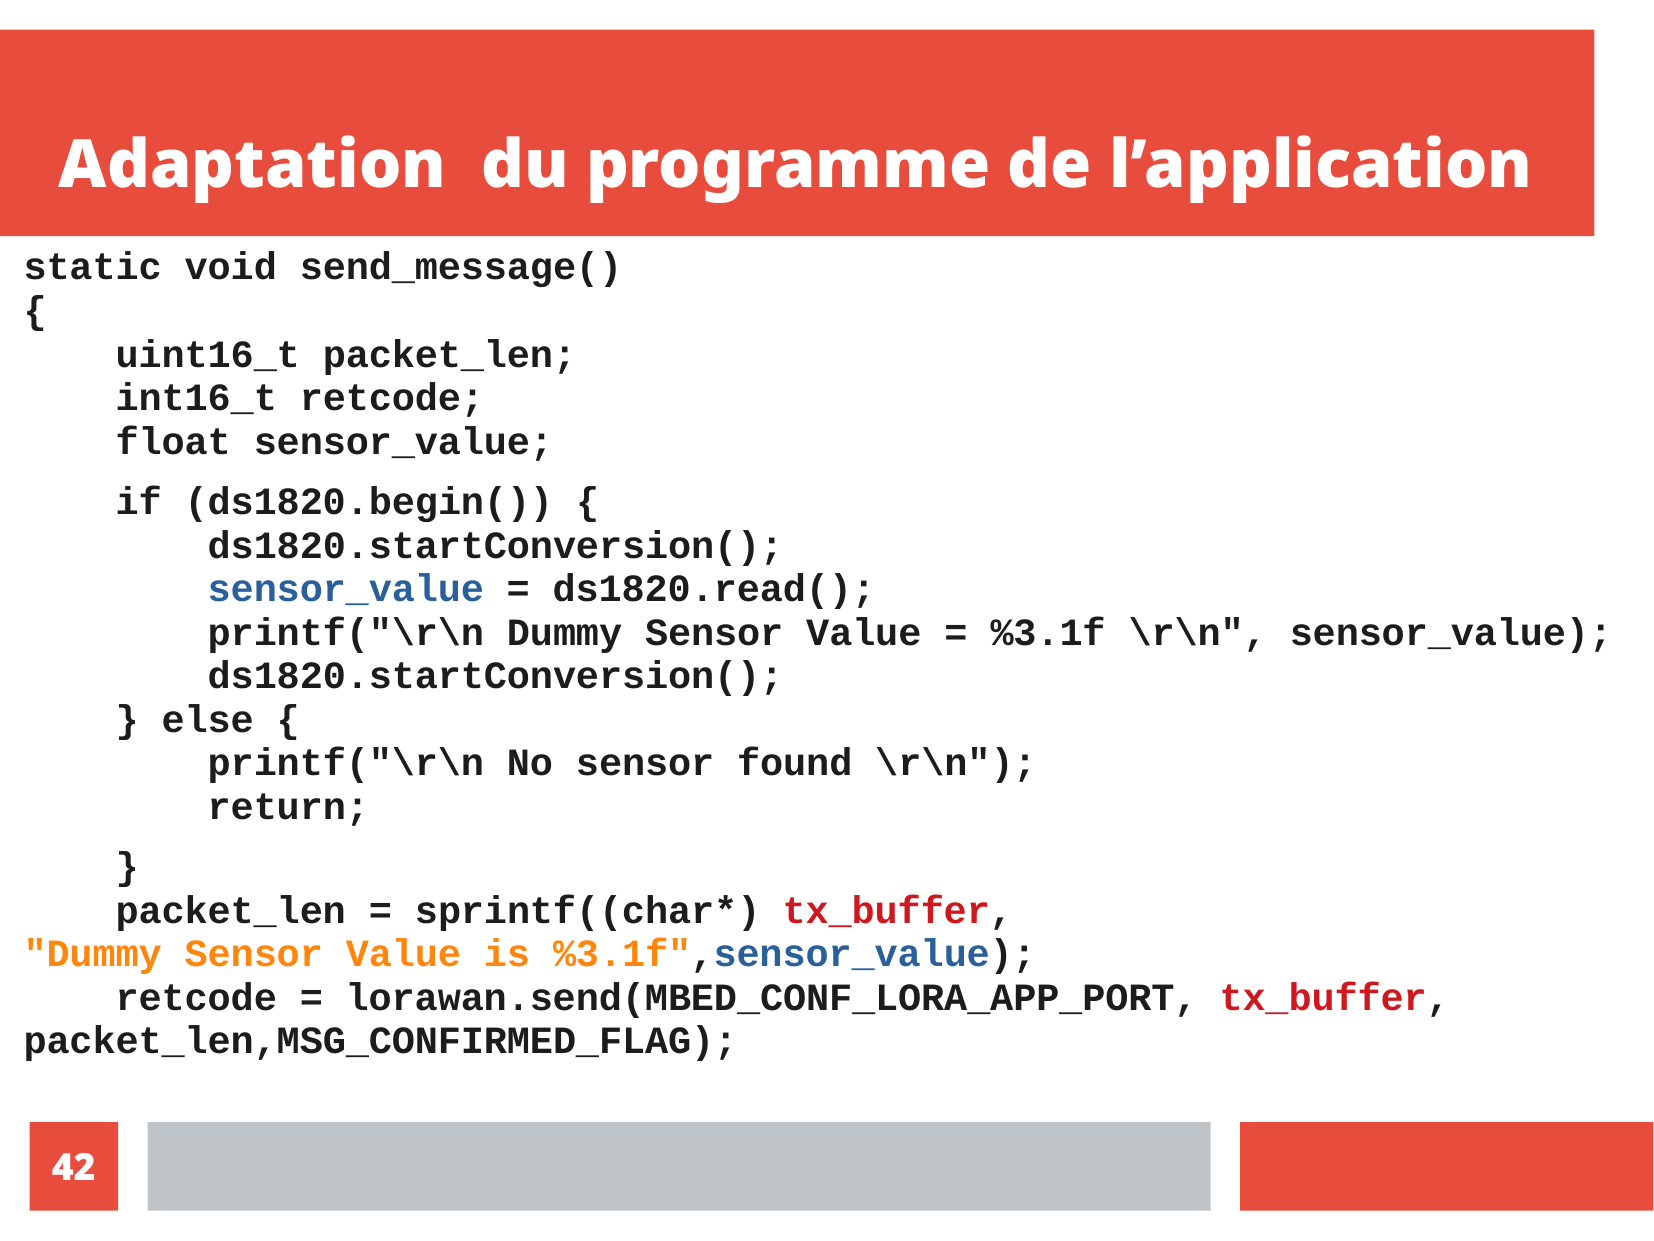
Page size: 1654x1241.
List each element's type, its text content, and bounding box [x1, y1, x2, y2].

title Adaptation du programme de l’application [59, 59, 1595, 207]
list static void send_message() { uint16_t packet_len; int16_t retcode; float sensor_value; if (ds1820.begin()) { ds1820.startConversion(); sensor_value = ds1820.read(); printf("\r\n Dummy Sensor Value = %3.1f \r\n", sensor_value); ds1820.startConversion(); } else { printf("\r\n No sensor found \r\n"); return; } packet_len = sprintf((char*) tx_buffer, "Dummy Sensor Value is %3.1f",sensor_value); retcode = lorawan.send(MBED_CONF_LORA_APP_PORT, tx_buffer, packet_len,MSG_CONFIRMED_FLAG); [23, 248, 1619, 1123]
